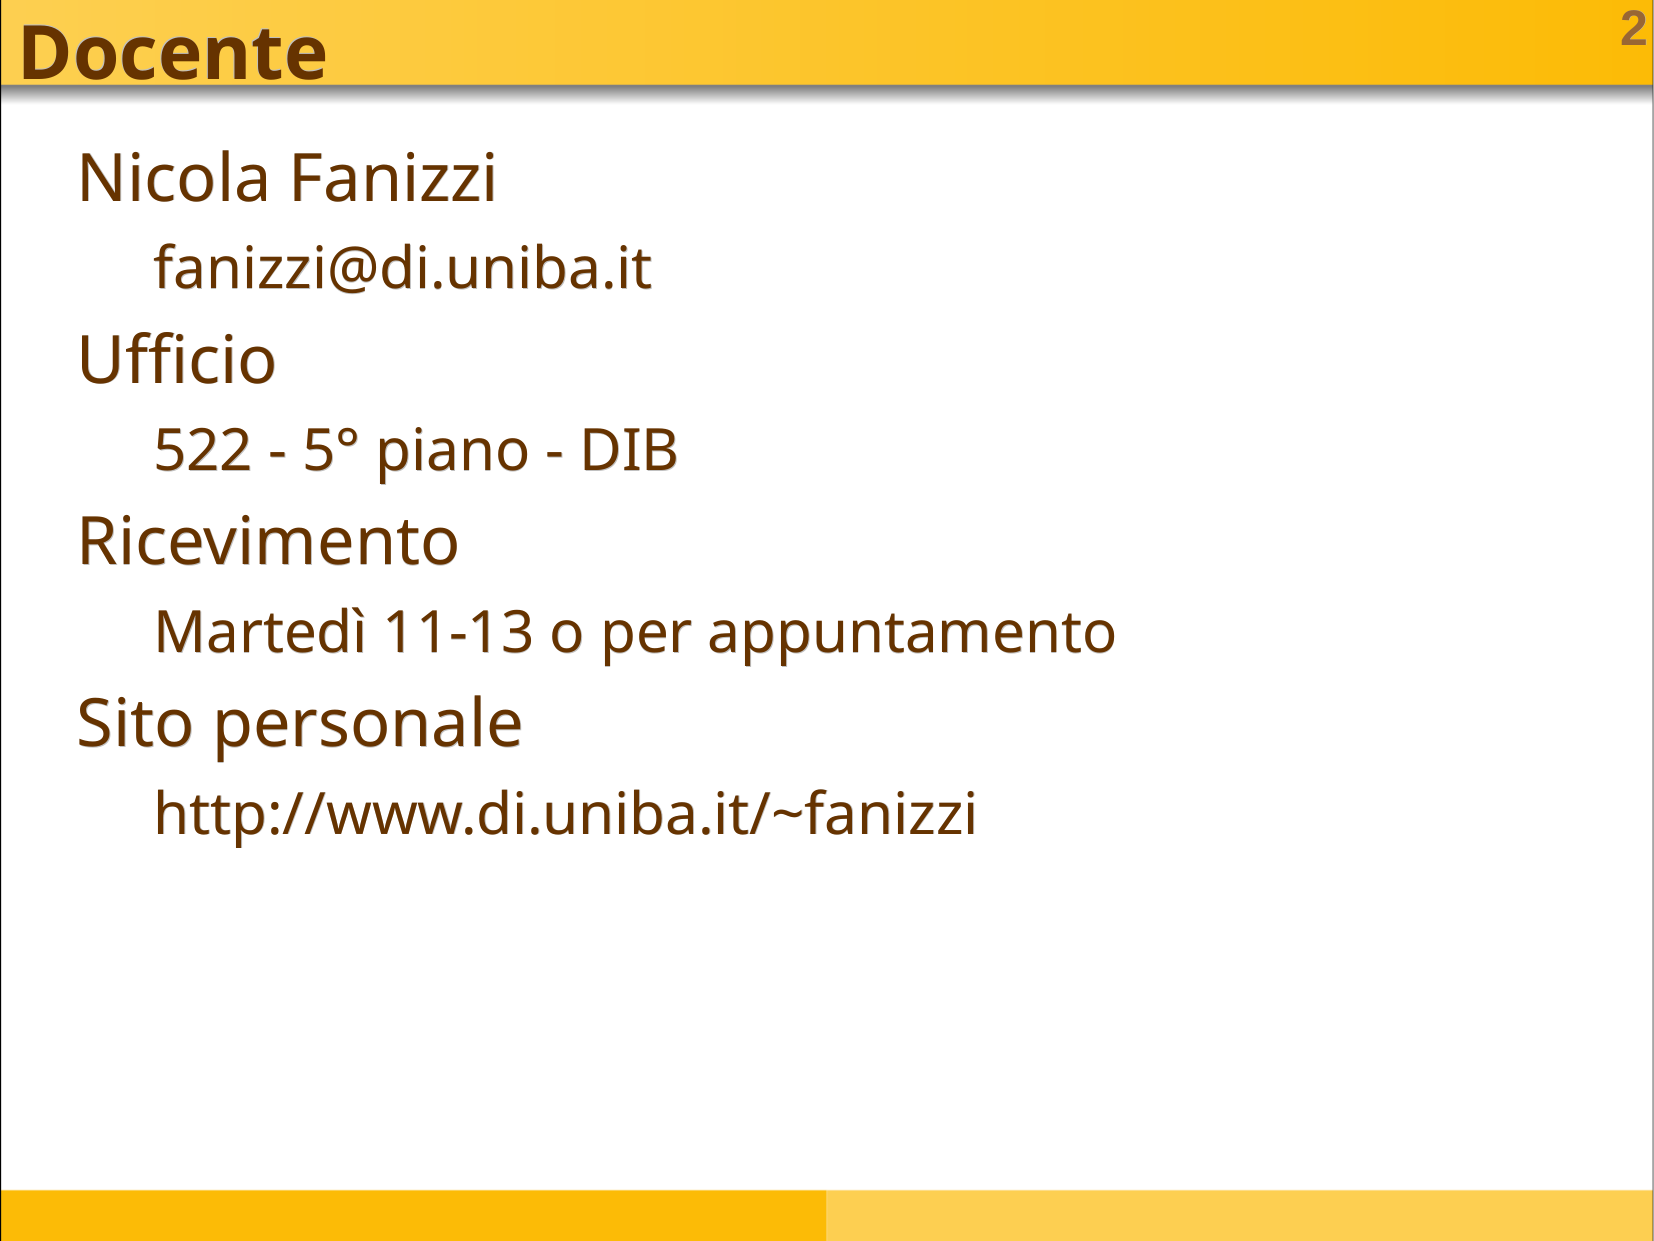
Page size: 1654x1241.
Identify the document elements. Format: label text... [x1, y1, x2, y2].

list Nicola Fanizzi fanizzi@di.uniba.it Ufficio 522 - 5° piano - DIB Ricevimento Martedì 11-13 o per appuntamento Sito personale http://www.di.uniba.it/~fanizzi [59, 129, 1595, 1164]
picture [0, 0, 1654, 1241]
title Docente [0, 0, 1477, 87]
